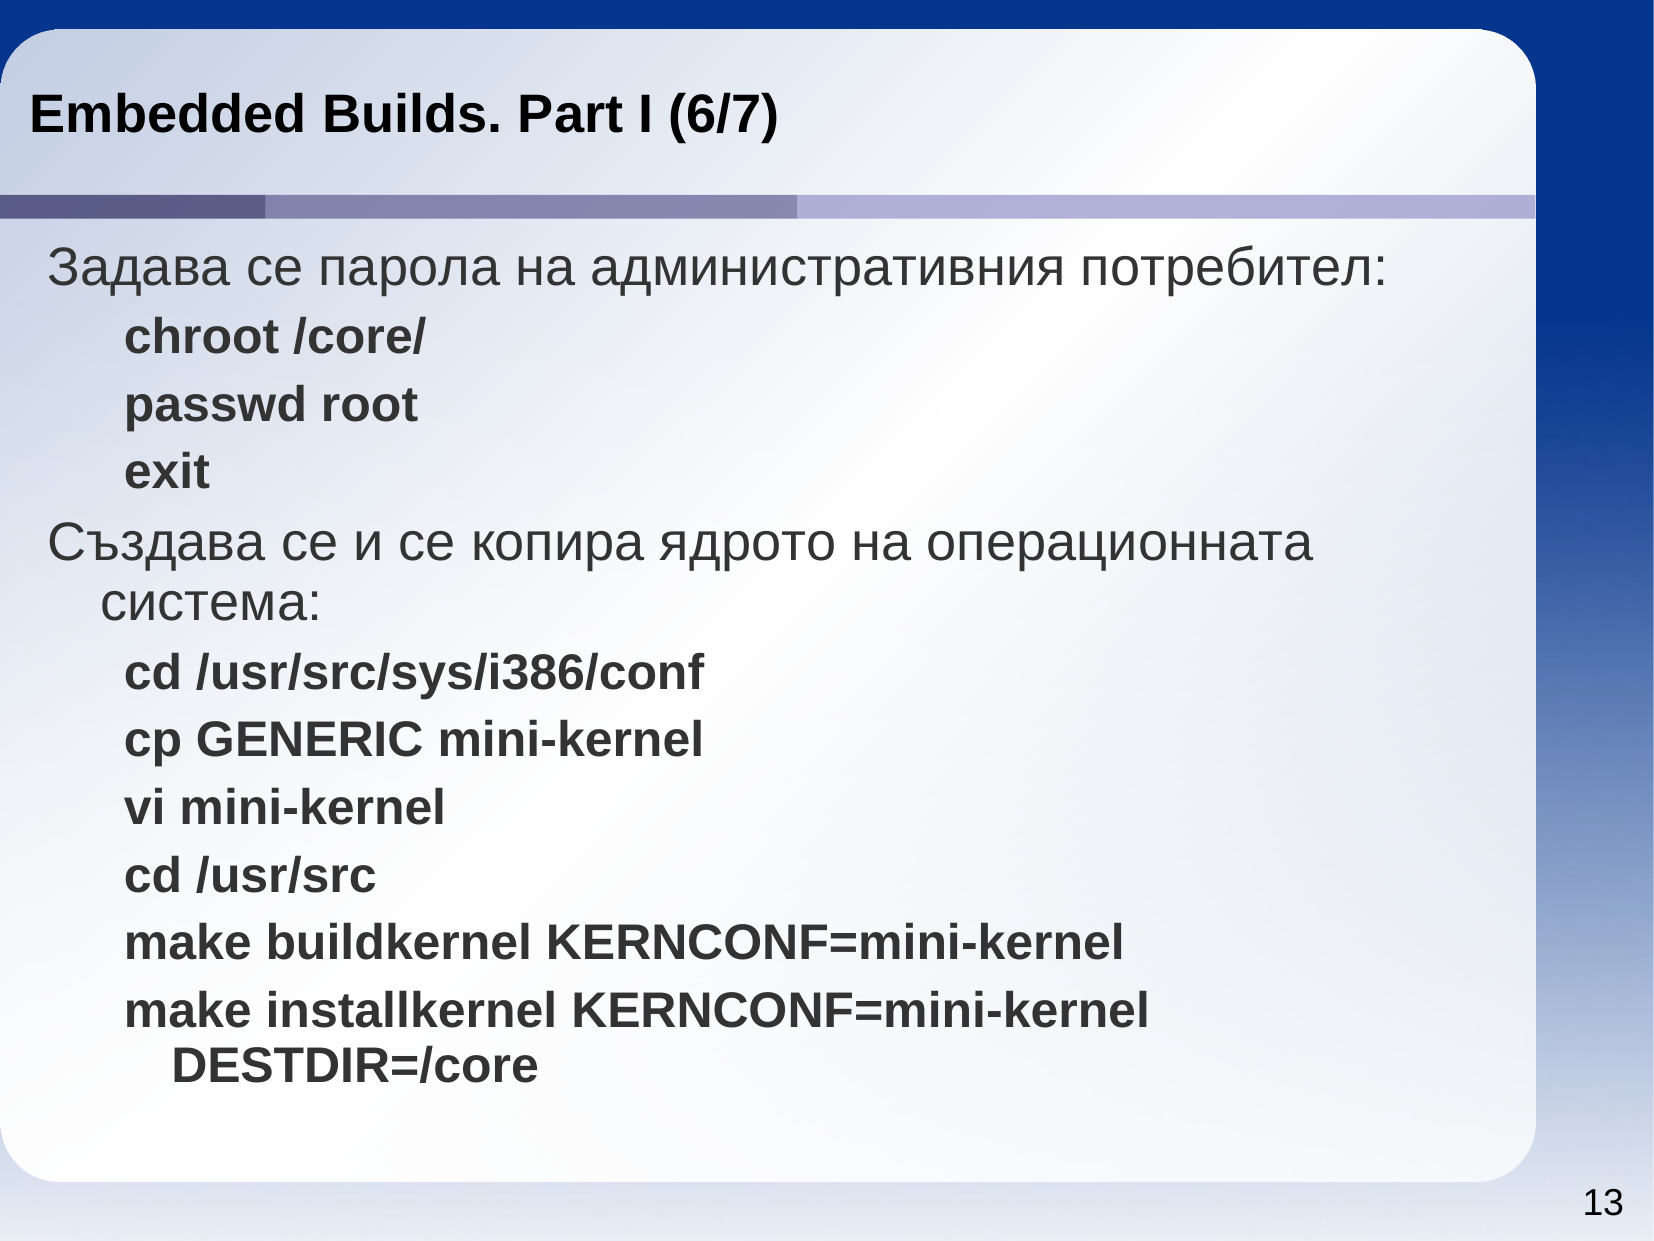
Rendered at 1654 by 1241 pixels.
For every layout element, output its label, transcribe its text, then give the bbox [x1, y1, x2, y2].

title Embedded Builds. Part I (6/7) [29, 49, 1506, 178]
list Задава се парола на административния потребител: chroot /core/ passwd root exit Създава се и се копира ядрото на операционната система: cd /usr/src/sys/i386/conf cp GENERIC mini-kernel vi mini-kernel cd /usr/src make buildkernel KERNCONF=mini-kernel make installkernel KERNCONF=mini-kernel DESTDIR=/core [29, 236, 1506, 1152]
picture [0, 0, 1654, 1241]
